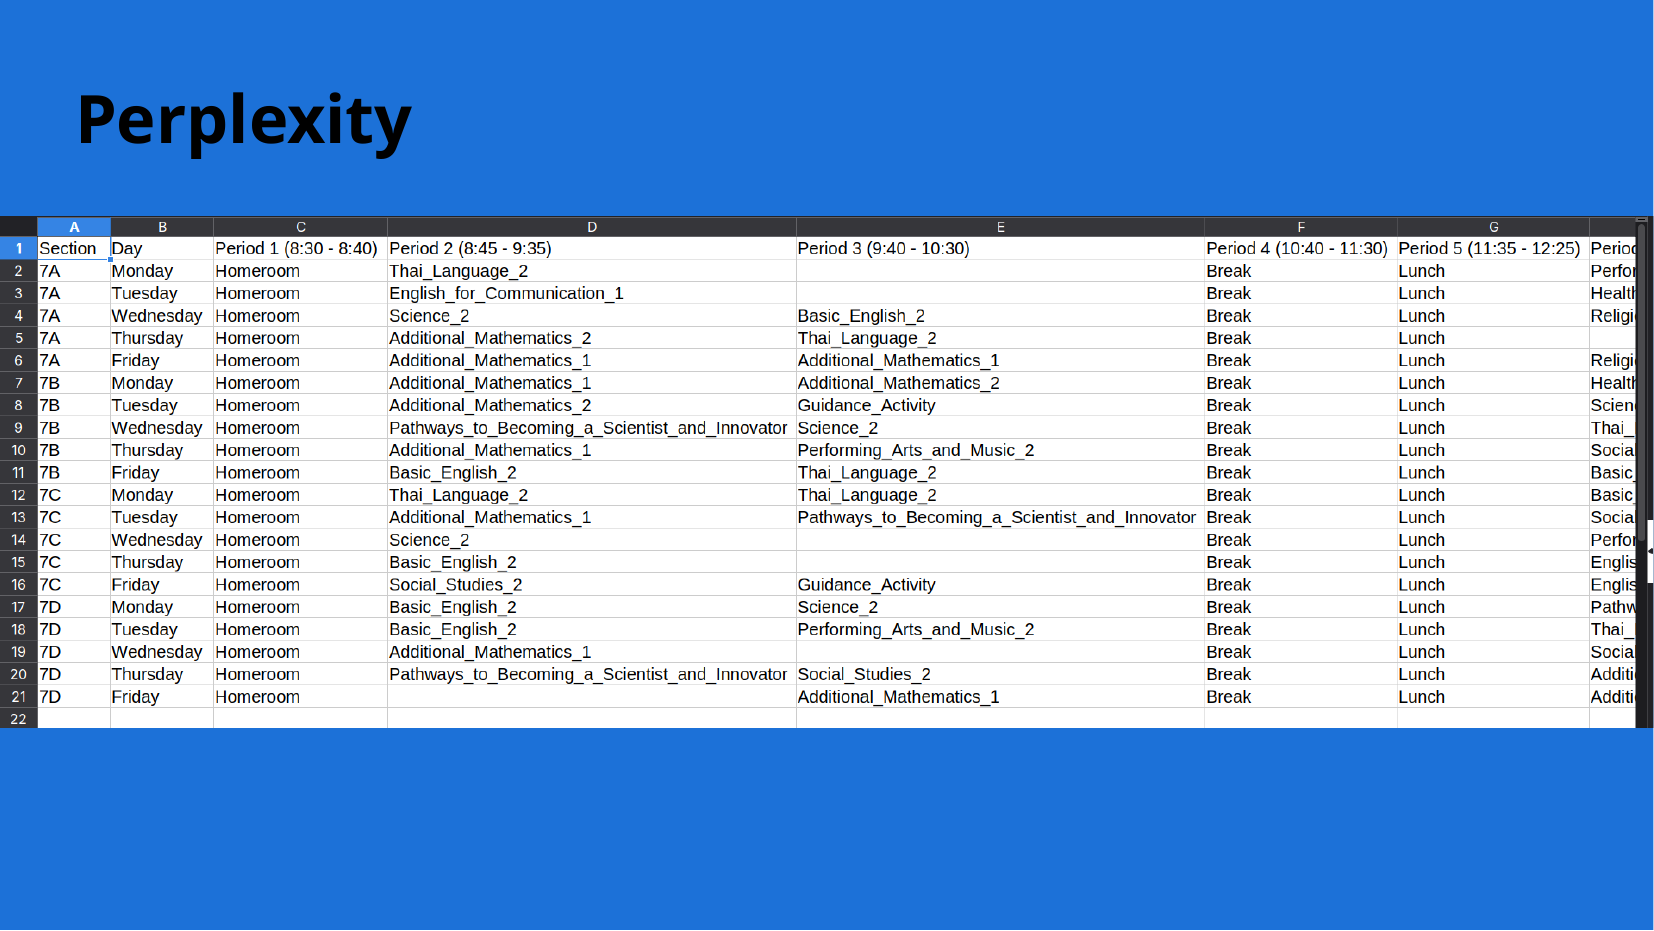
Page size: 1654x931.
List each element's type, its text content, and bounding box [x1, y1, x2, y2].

title Perplexity [75, 71, 1564, 164]
picture [0, 216, 1654, 728]
